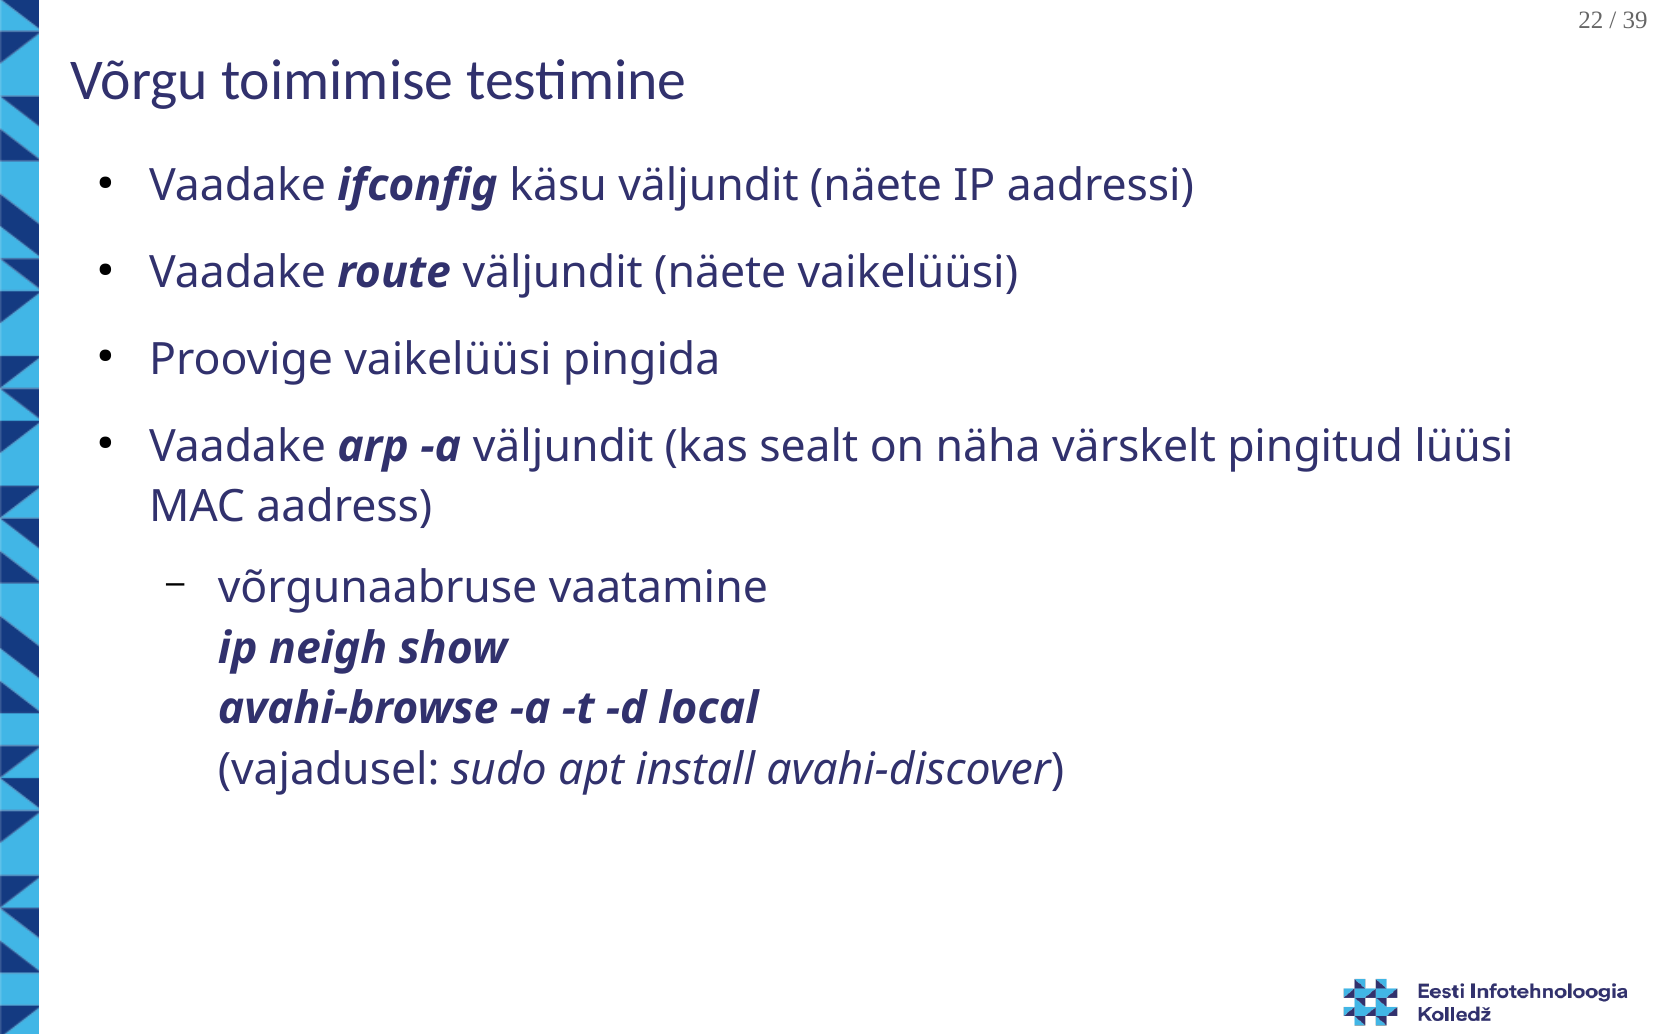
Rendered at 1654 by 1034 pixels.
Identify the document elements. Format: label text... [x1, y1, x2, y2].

list Vaadake ifconfig käsu väljundit (näete IP aadressi) Vaadake route väljundit (näete vaikelüüsi) Proovige vaikelüüsi pingida Vaadake arp -a väljundit (kas sealt on näha värskelt pingitud lüüsi MAC aadress) võrgunaabruse vaatamine ip neigh show avahi-browse -a -t -d local (vajadusel: sudo apt install avahi-discover) [80, 153, 1536, 798]
title Võrgu toimimise testimine [70, 41, 1630, 130]
